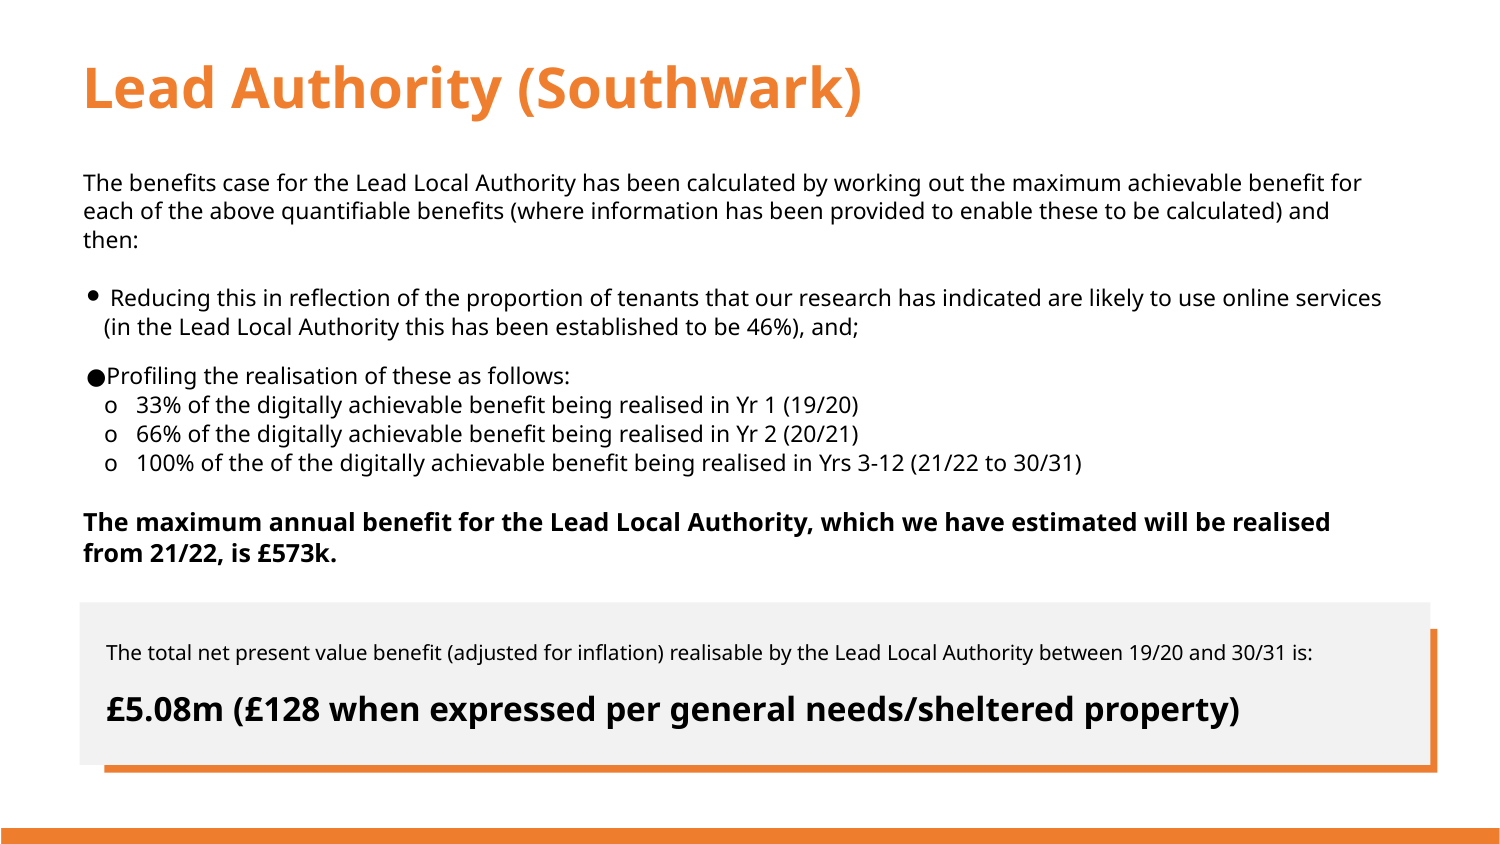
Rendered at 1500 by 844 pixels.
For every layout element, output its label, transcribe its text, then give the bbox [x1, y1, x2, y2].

text_box The benefits case for the Lead Local Authority has been calculated by working out the maximum achievable benefit for each of the above quantifiable benefits (where information has been provided to enable these to be calculated) and then: Reducing this in reflection of the proportion of tenants that our research has indicated are likely to use online services (in the Lead Local Authority this has been established to be 46%), and; Profiling the realisation of these as follows: o 33% of the digitally achievable benefit being realised in Yr 1 (19/20) o 66% of the digitally achievable benefit being realised in Yr 2 (20/21) o 100% of the of the digitally achievable benefit being realised in Yrs 3-12 (21/22 to 30/31) The maximum annual benefit for the Lead Local Authority, which we have estimated will be realised from 21/22, is £573k. [77, 161, 1397, 601]
picture [0, 828, 1500, 844]
text_box Lead Authority (Southwark) [71, 46, 1417, 135]
text_box The total net present value benefit (adjusted for inflation) realisable by the Lead Local Authority between 19/20 and 30/31 is: £5.08m (£128 when expressed per general needs/sheltered property) [95, 633, 1415, 754]
text_box [79, 602, 1438, 773]
